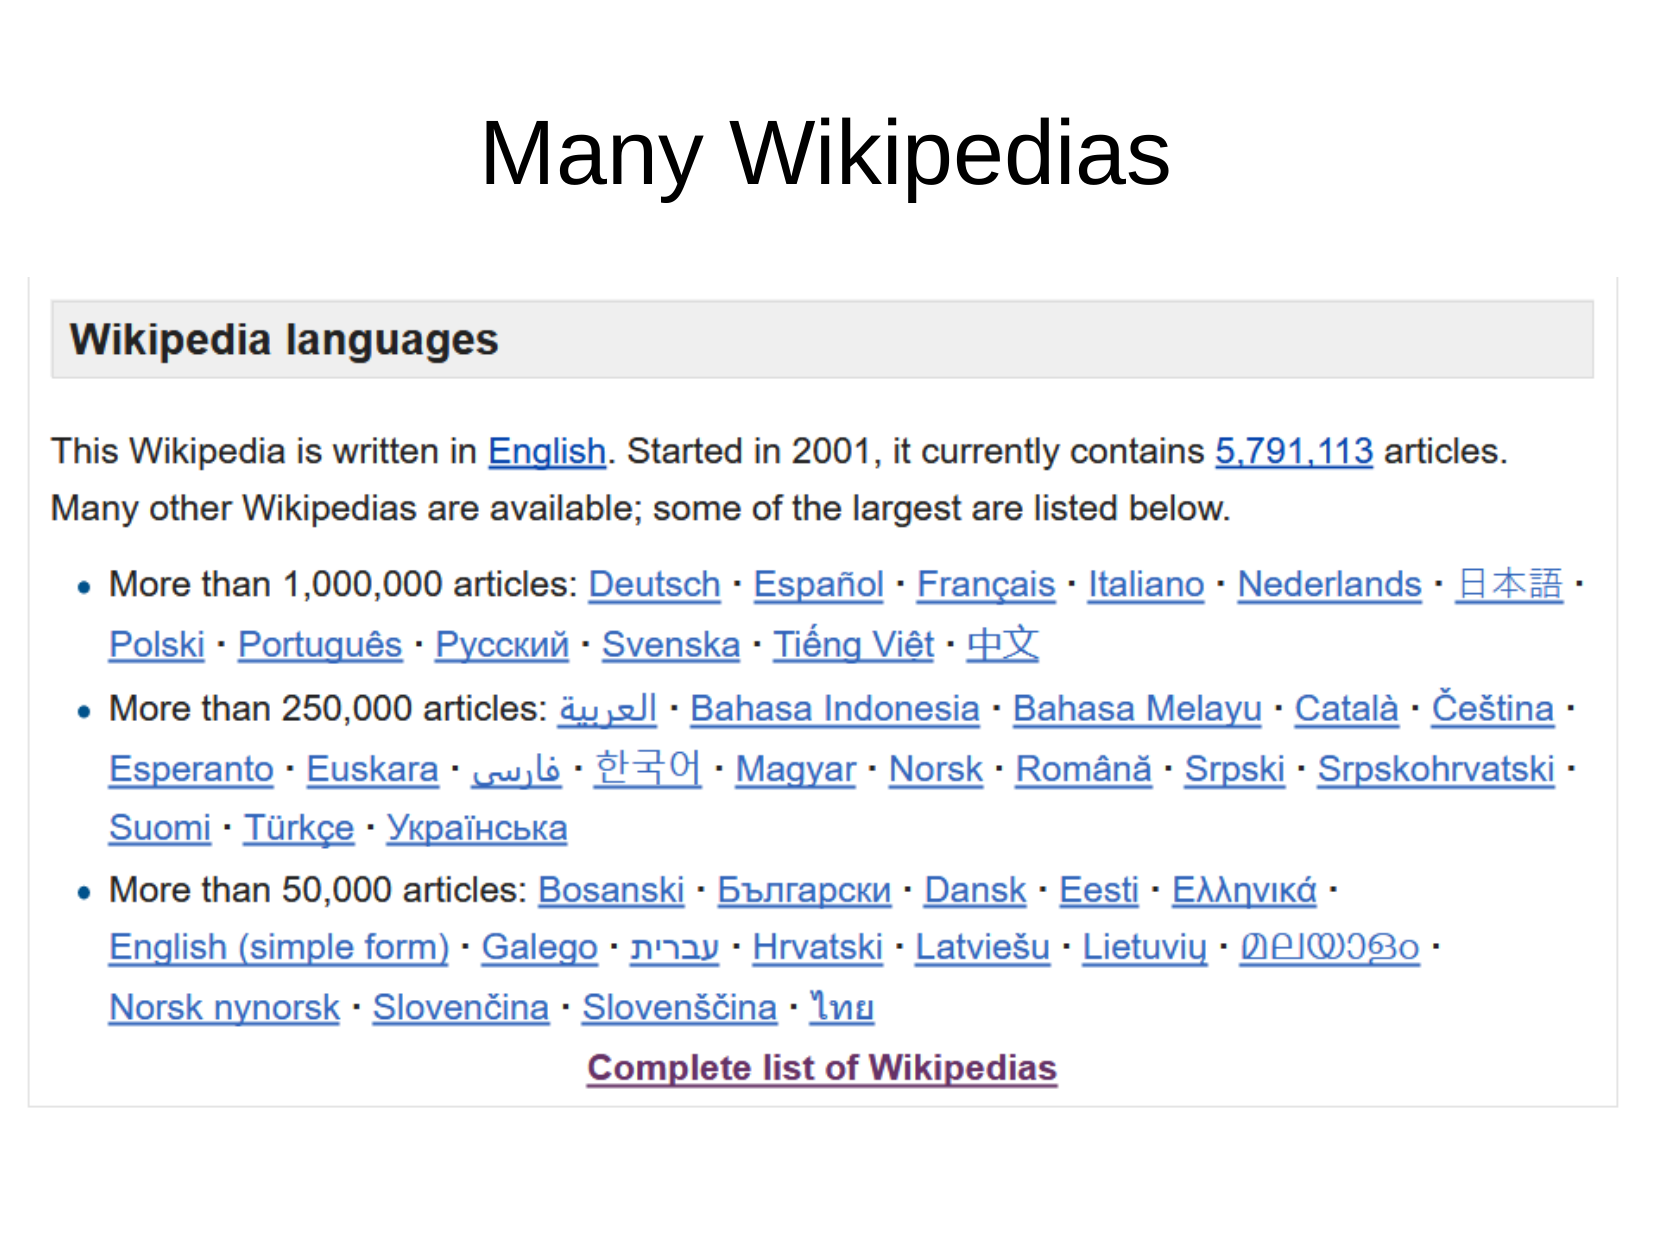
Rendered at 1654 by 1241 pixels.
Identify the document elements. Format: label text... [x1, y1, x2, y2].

title Many Wikipedias [82, 49, 1571, 257]
picture [23, 277, 1641, 1139]
